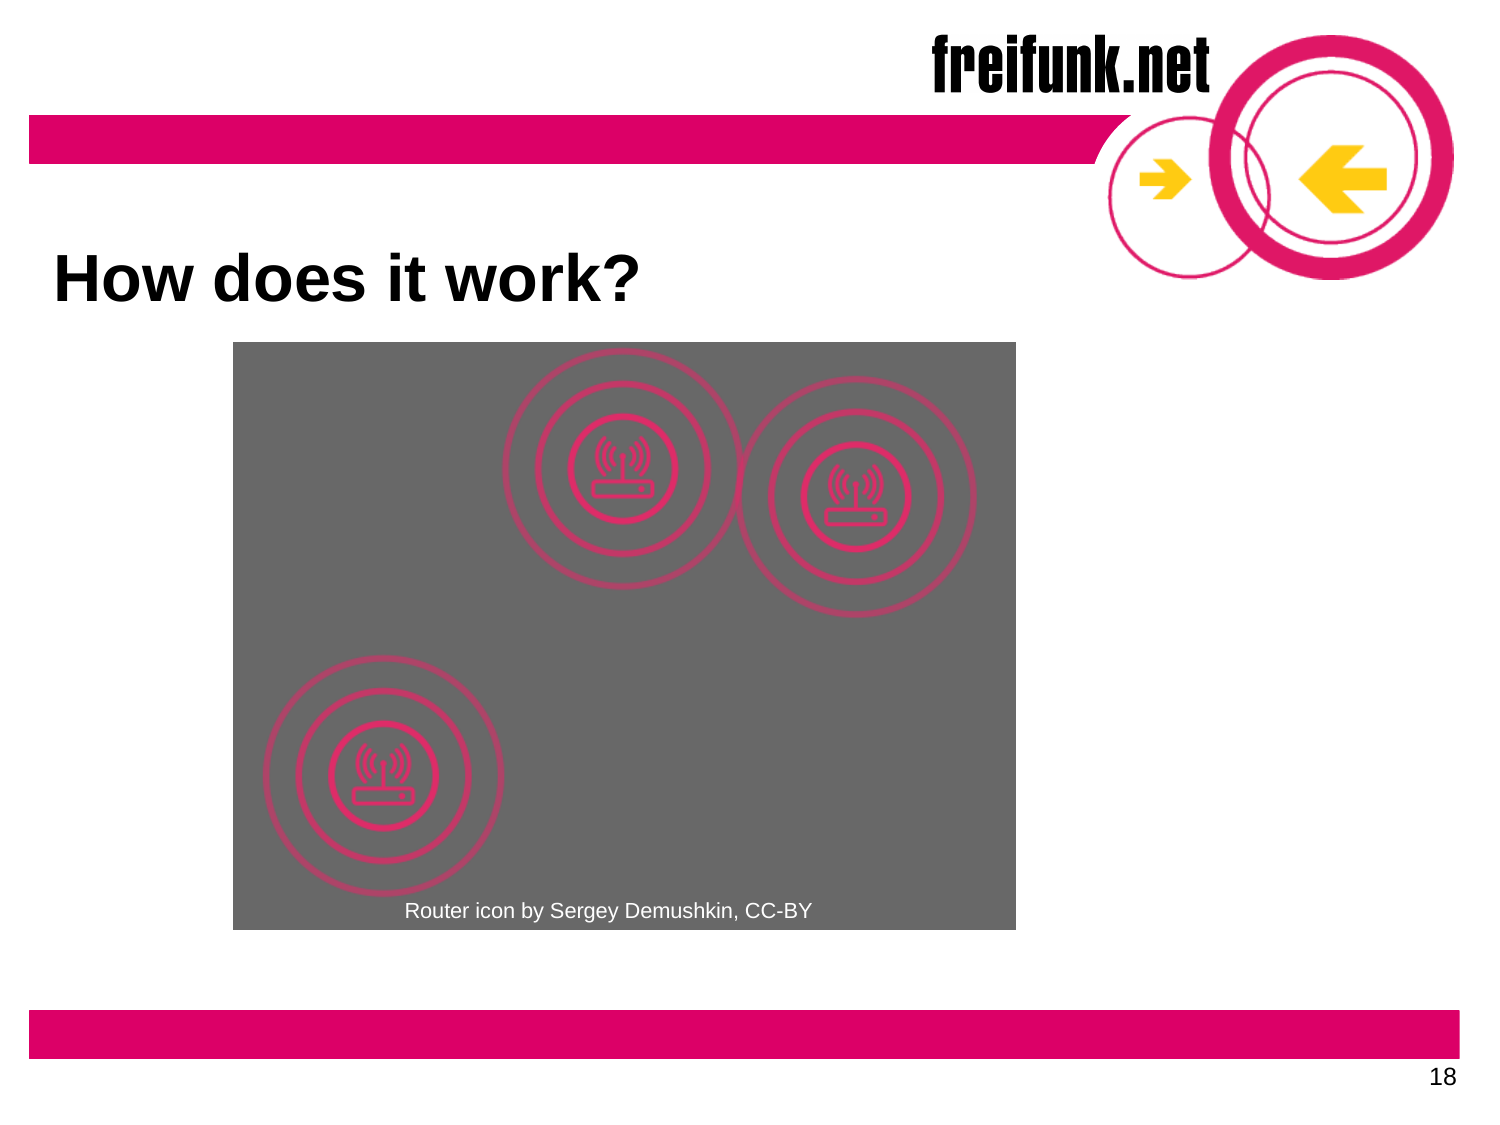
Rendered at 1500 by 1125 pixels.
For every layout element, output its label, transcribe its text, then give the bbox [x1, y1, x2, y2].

text_box How does it work? [53, 236, 1046, 396]
picture [932, 34, 1454, 280]
text_box Router icon by Sergey Demushkin, CC-BY [389, 891, 829, 931]
picture [233, 396, 1016, 930]
